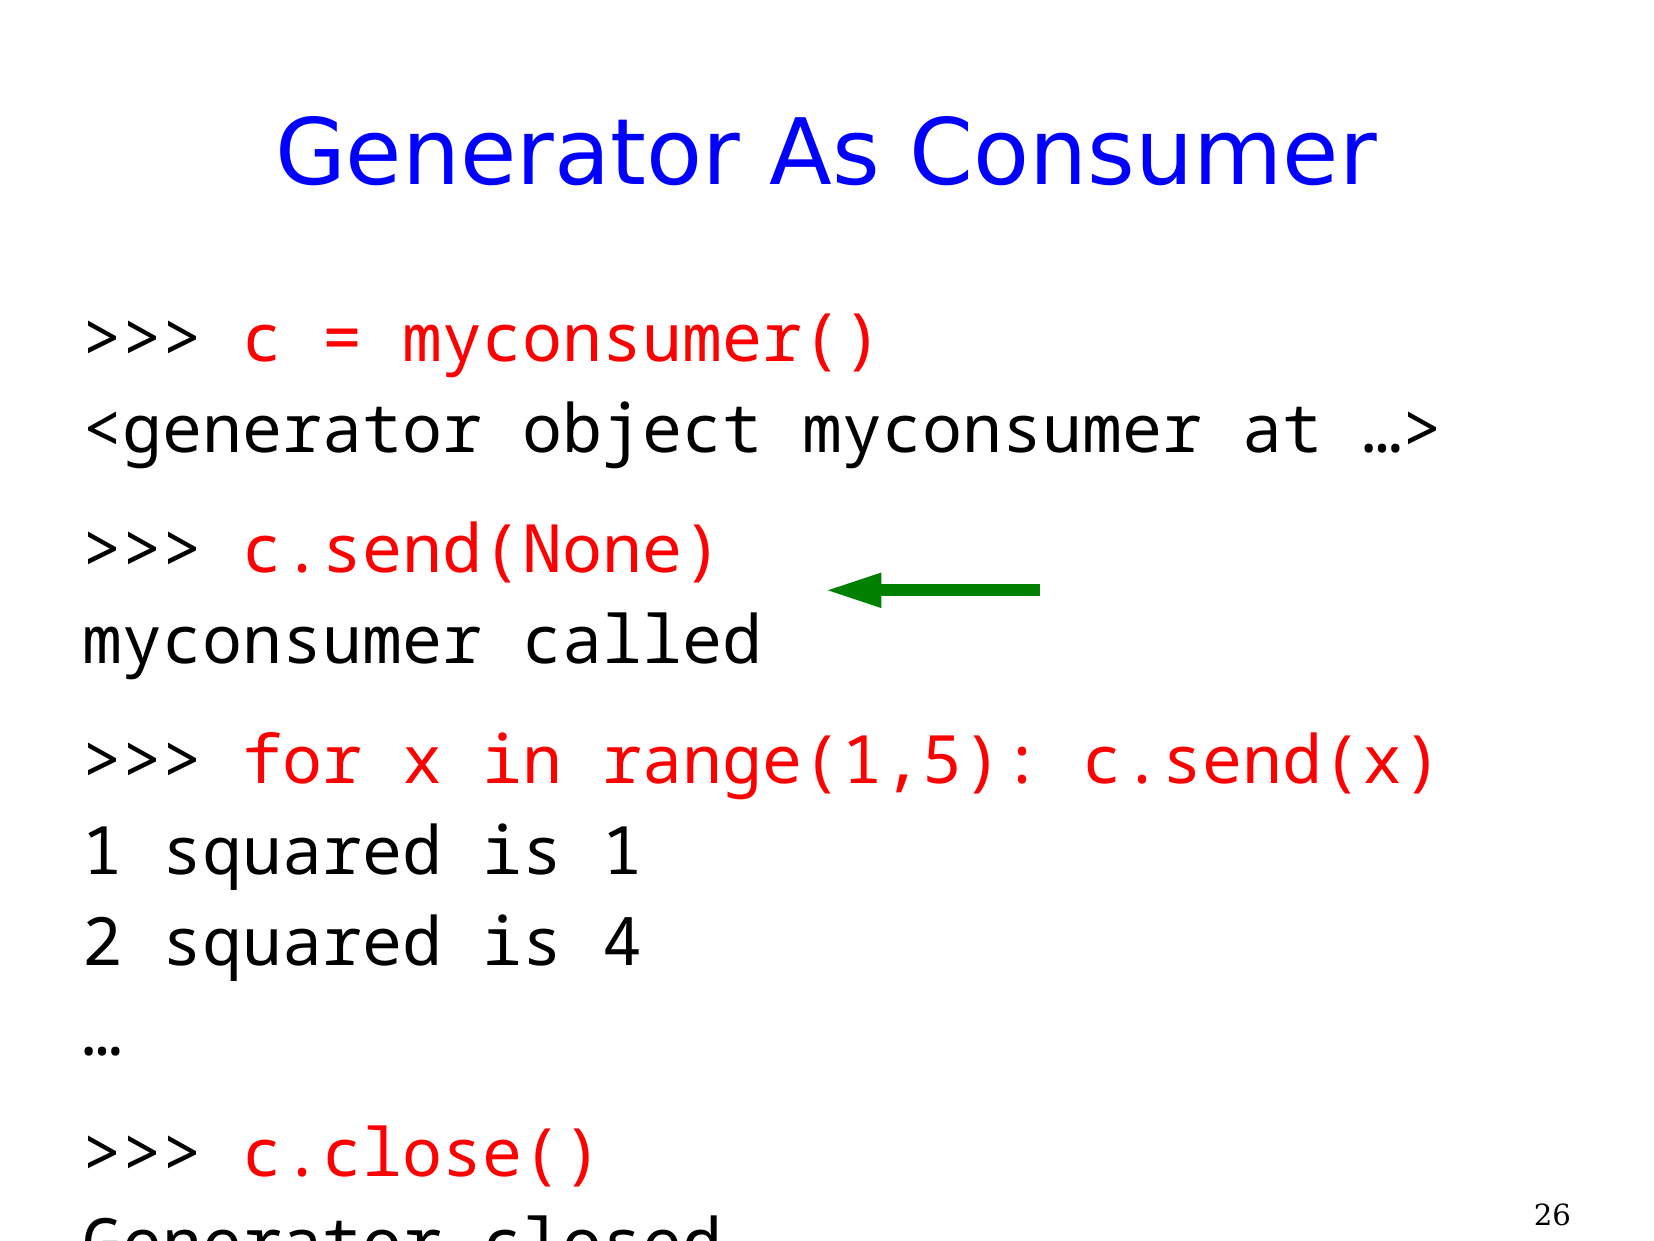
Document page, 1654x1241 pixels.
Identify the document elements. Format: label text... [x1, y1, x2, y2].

list >>> c = myconsumer() <generator object myconsumer at …> >>> c.send(None) myconsumer called >>> for x in range(1,5): c.send(x) 1 squared is 1 2 squared is 4 … >>> c.close() Generator closed. [82, 290, 1571, 1157]
title Generator As Consumer [82, 49, 1571, 257]
